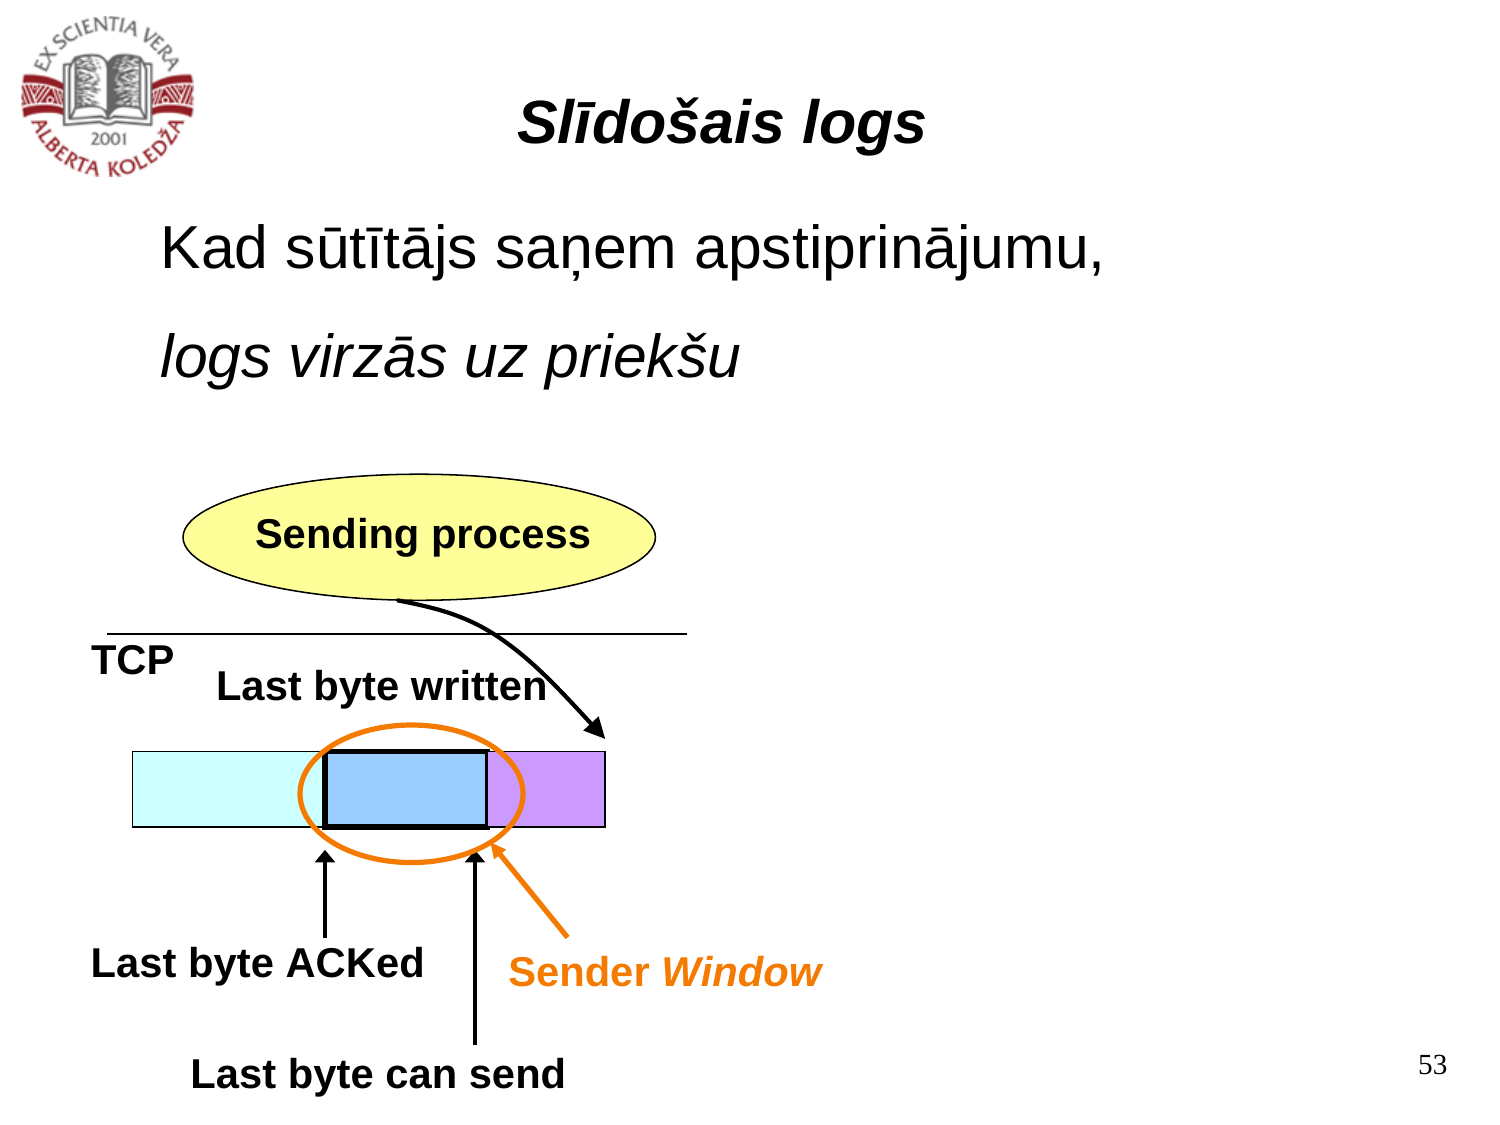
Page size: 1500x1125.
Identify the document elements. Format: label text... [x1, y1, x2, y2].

picture [21, 16, 194, 177]
title Slīdošais logs [50, 62, 1374, 175]
text_box TCP [76, 625, 190, 692]
text_box <skaitlis> [1312, 1037, 1463, 1101]
text_box [505, 751, 605, 828]
list Kad sūtītājs saņem apstiprinājumu, logs virzās uz priekšu [74, 200, 1463, 456]
text_box Last byte can send [175, 1039, 582, 1105]
text_box Last byte ACKed [75, 928, 440, 994]
text_box [183, 474, 656, 601]
text_box Last byte written [201, 650, 564, 717]
text_box [303, 751, 520, 828]
text_box Sending process [240, 499, 607, 565]
text_box Sender Window [493, 937, 837, 1003]
text_box [132, 751, 318, 828]
